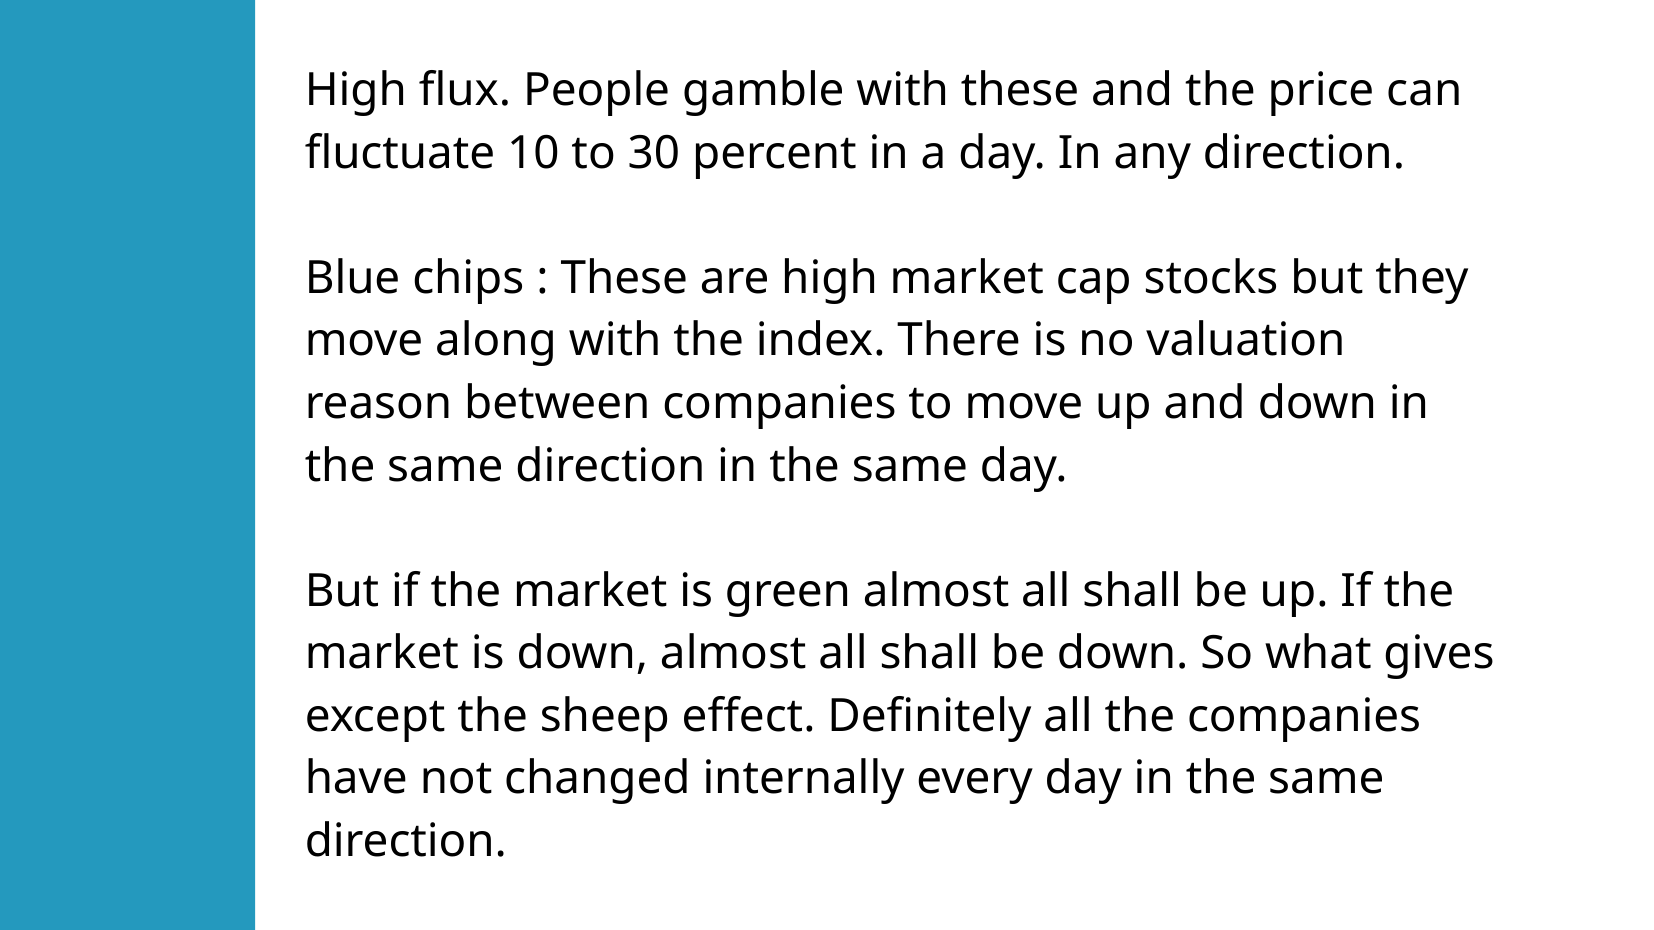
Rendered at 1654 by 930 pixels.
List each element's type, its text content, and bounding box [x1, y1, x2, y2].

title High flux. People gamble with these and the price can fluctuate 10 to 30 percent in a day. In any direction. Blue chips : These are high market cap stocks but they move along with the index. There is no valuation reason between companies to move up and down in the same direction in the same day. But if the market is green almost all shall be up. If the market is down, almost all shall be down. So what gives except the sheep effect. Definitely all the companies have not changed internally every day in the same direction. [304, 736, 1501, 870]
